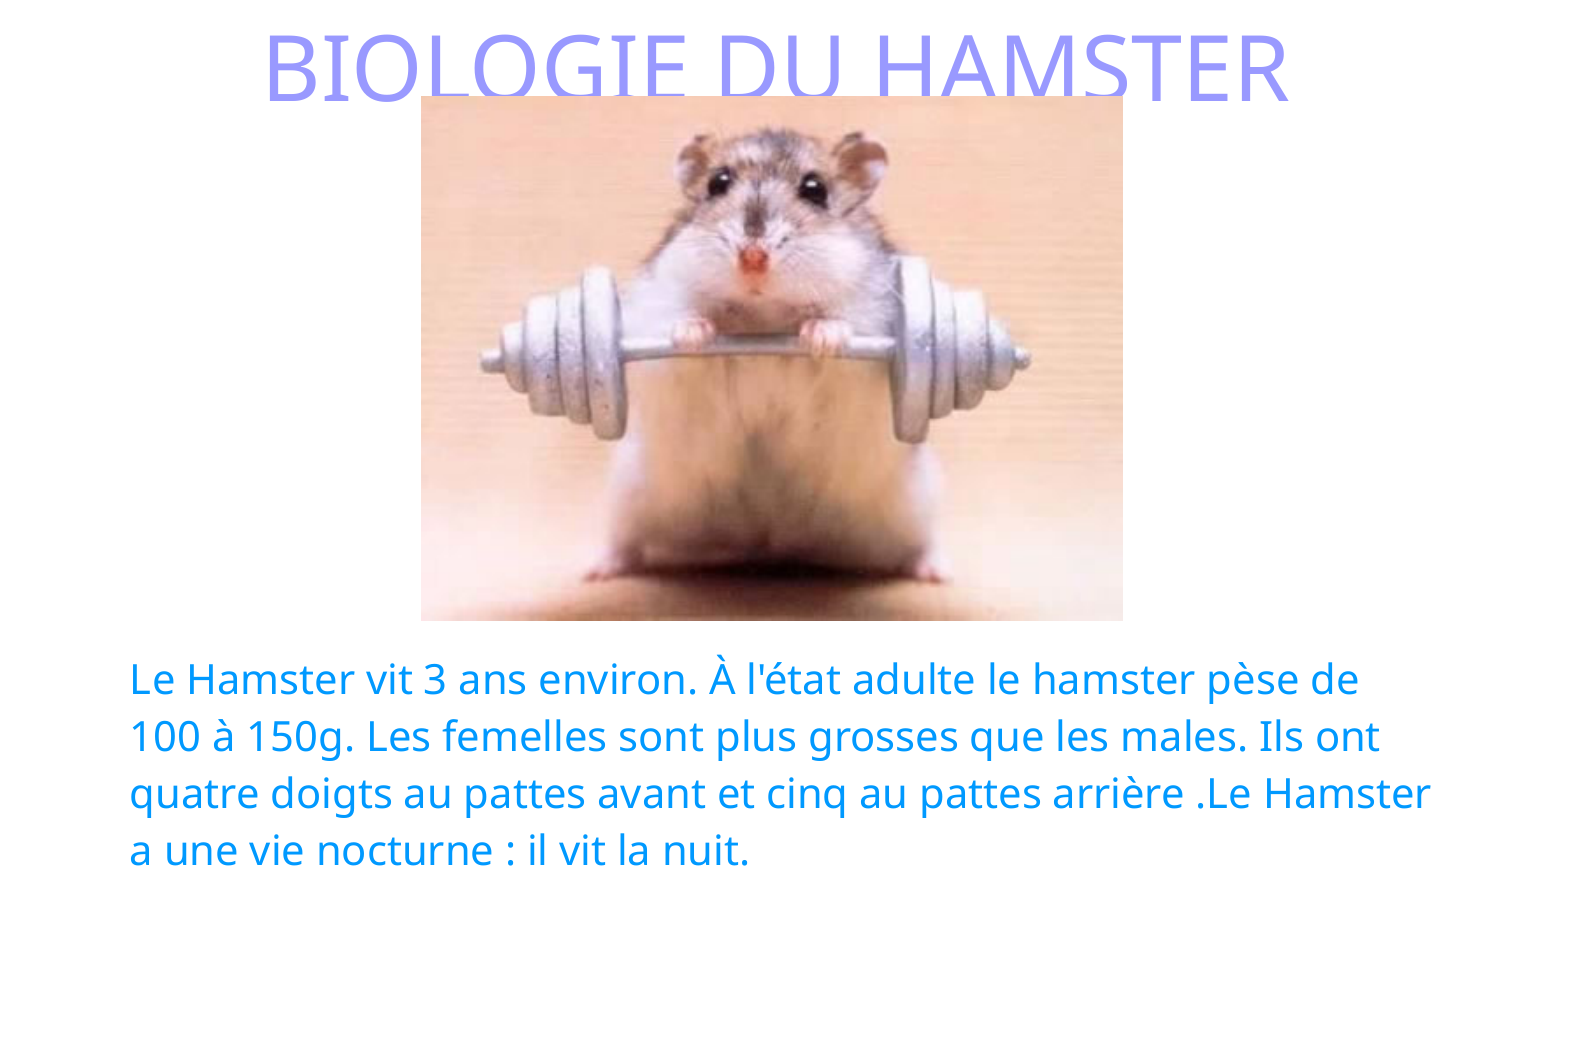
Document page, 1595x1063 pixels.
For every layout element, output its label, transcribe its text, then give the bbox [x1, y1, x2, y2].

picture [421, 96, 1123, 621]
title BIOLOGIE DU HAMSTER [59, 0, 1495, 148]
list Le Hamster vit 3 ans environ. À l'état adulte le hamster pèse de 100 à 150g. Les femelles sont plus grosses que les males. Ils ont quatre doigts au pattes avant et cinq au pattes arrière .Le Hamster a une vie nocturne : il vit la nuit. [59, 649, 1439, 967]
